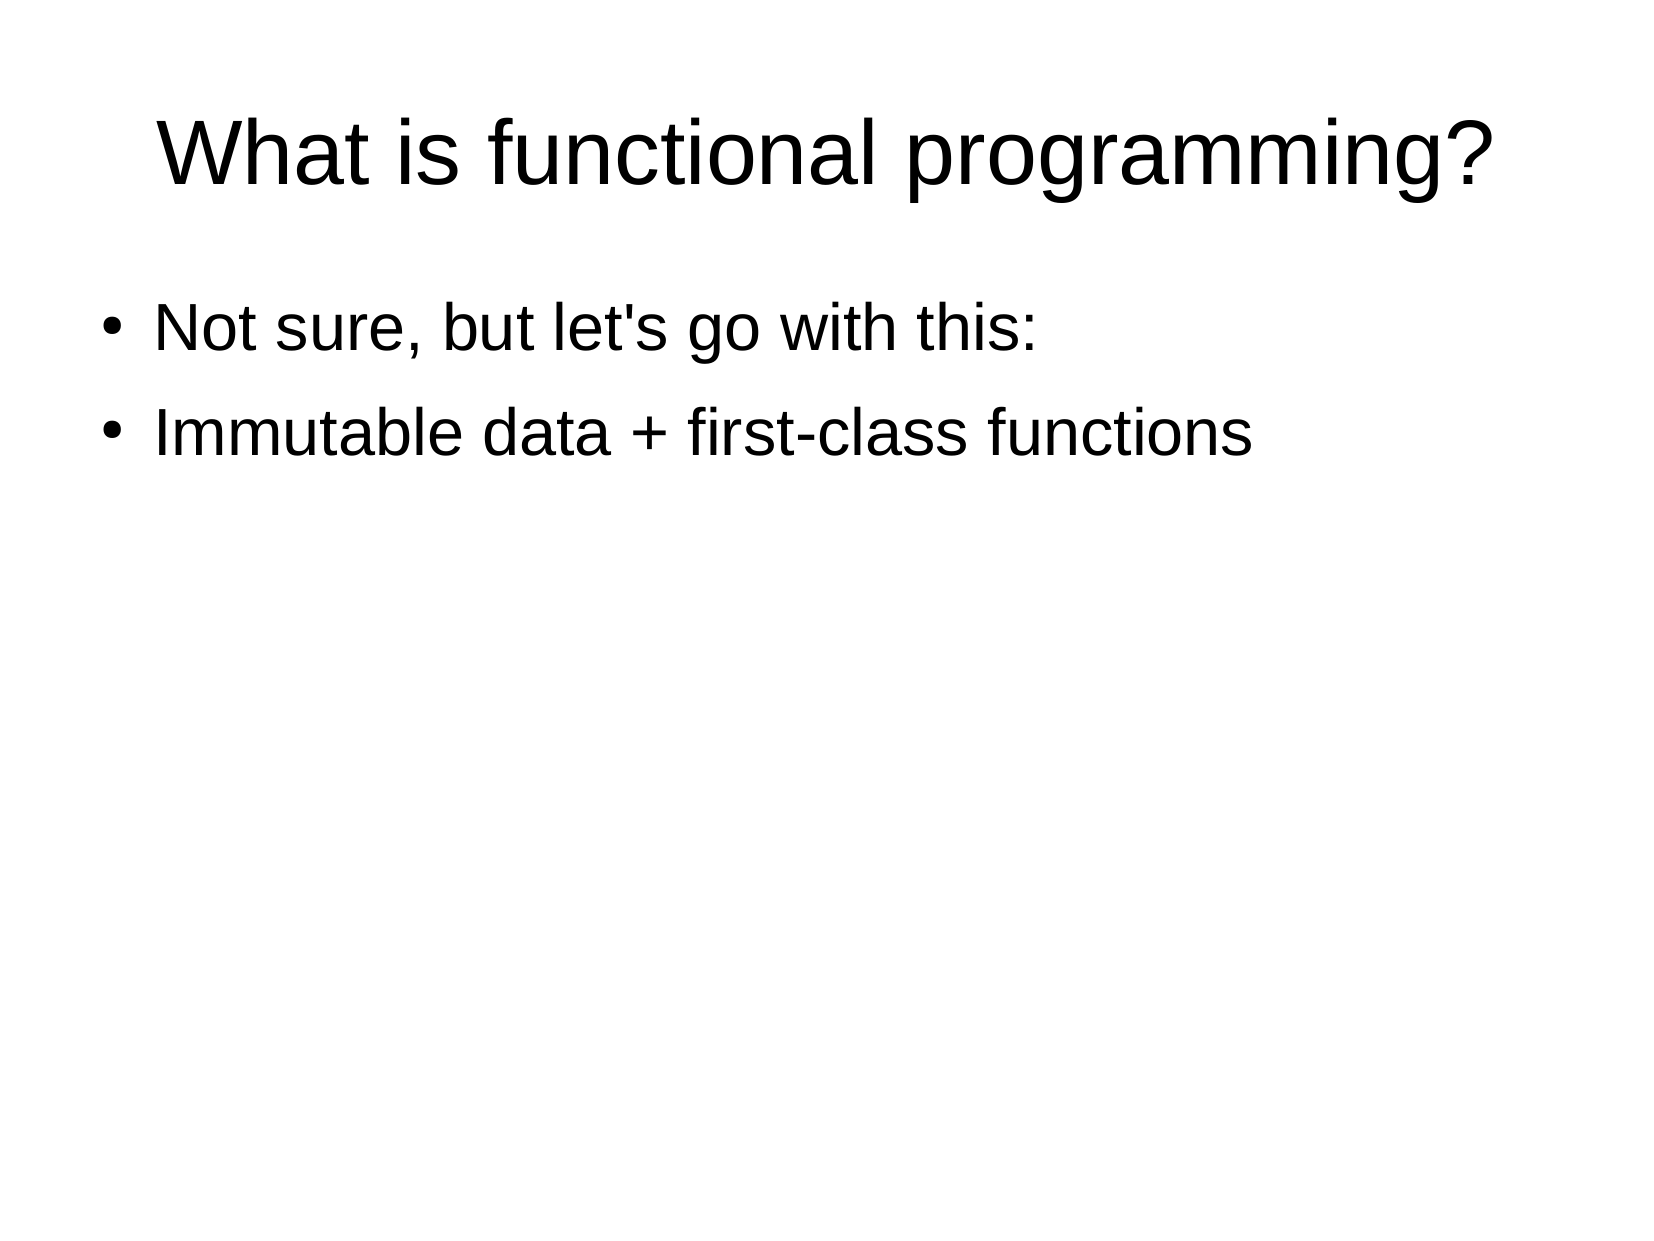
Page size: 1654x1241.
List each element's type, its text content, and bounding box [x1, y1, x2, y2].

list Not sure, but let's go with this: Immutable data + first-class functions [82, 290, 1571, 1010]
title What is functional programming? [82, 49, 1571, 257]
